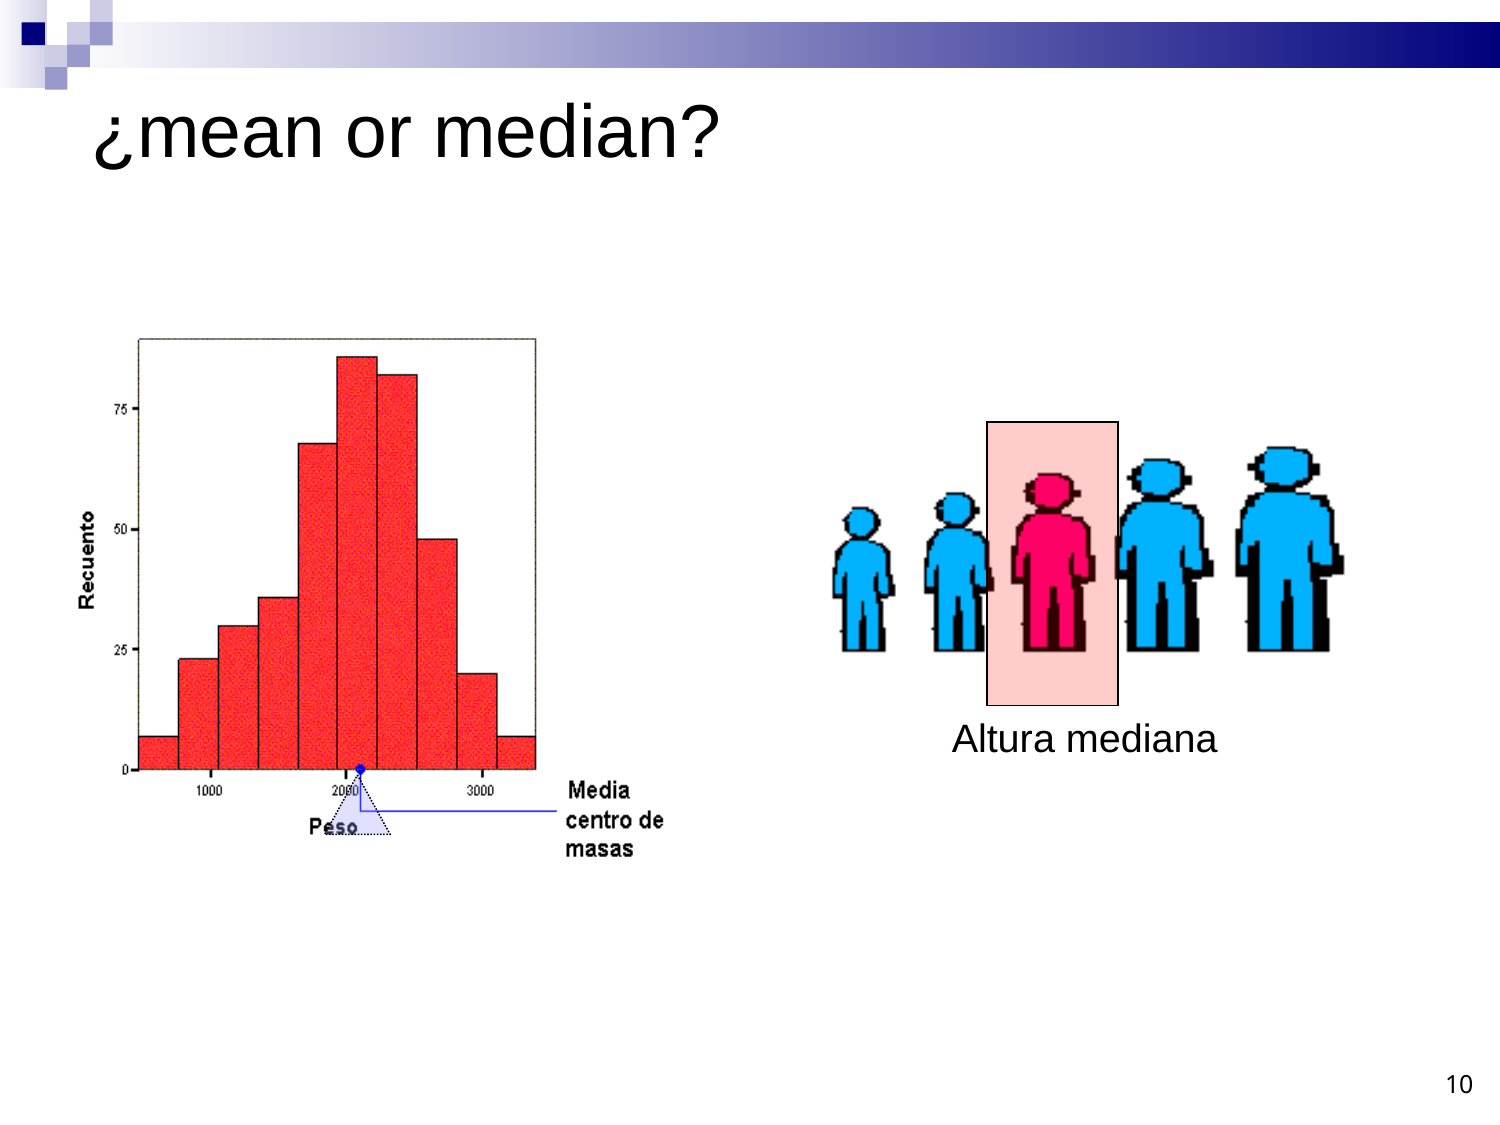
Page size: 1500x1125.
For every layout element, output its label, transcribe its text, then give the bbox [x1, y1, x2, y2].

title ¿mean or median? [76, 74, 1427, 180]
text_box [76, 338, 666, 860]
text_box Altura mediana [937, 705, 1233, 769]
text_box <número> [1139, 1070, 1489, 1110]
text_box [785, 421, 1364, 705]
